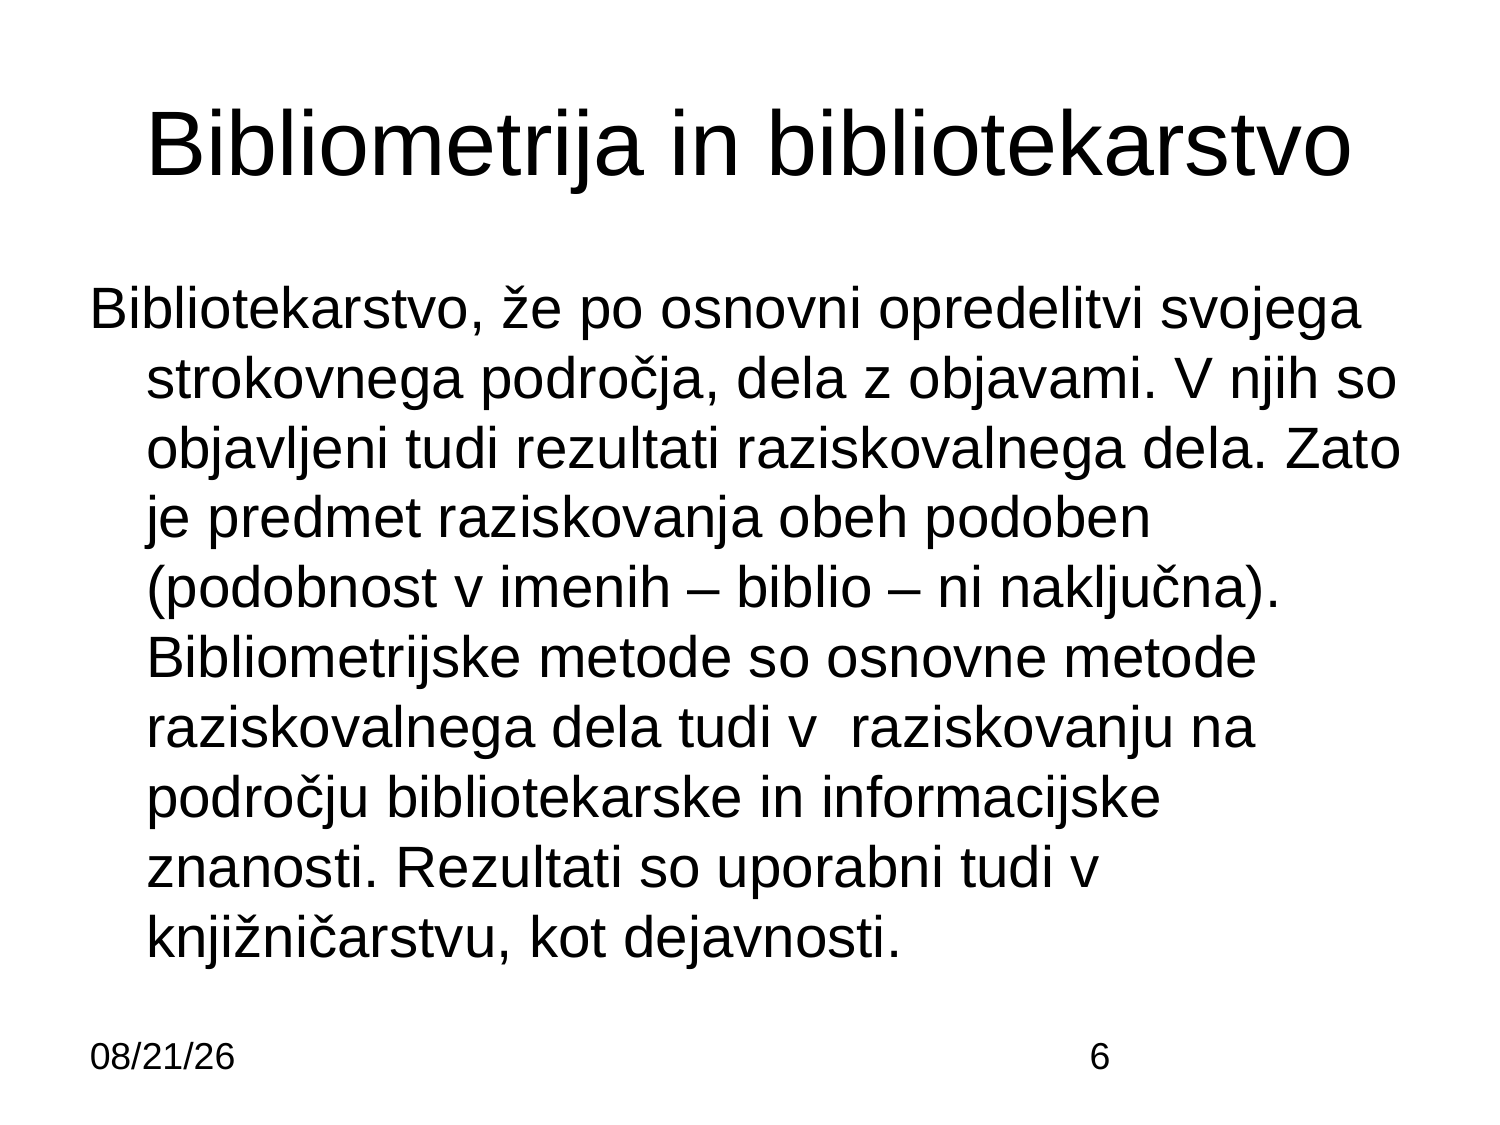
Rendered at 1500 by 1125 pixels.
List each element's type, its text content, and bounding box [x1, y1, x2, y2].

title Bibliometrija in bibliotekarstvo [75, 45, 1426, 233]
list Bibliotekarstvo, že po osnovni opredelitvi svojega strokovnega področja, dela z objavami. V njih so objavljeni tudi rezultati raziskovalnega dela. Zato je predmet raziskovanja obeh podoben (podobnost v imenih – biblio – ni naključna). Bibliometrijske metode so osnovne metode raziskovalnega dela tudi v raziskovanju na področju bibliotekarske in informacijske znanosti. Rezultati so uporabni tudi v knjižničarstvu, kot dejavnosti. [75, 262, 1426, 1006]
